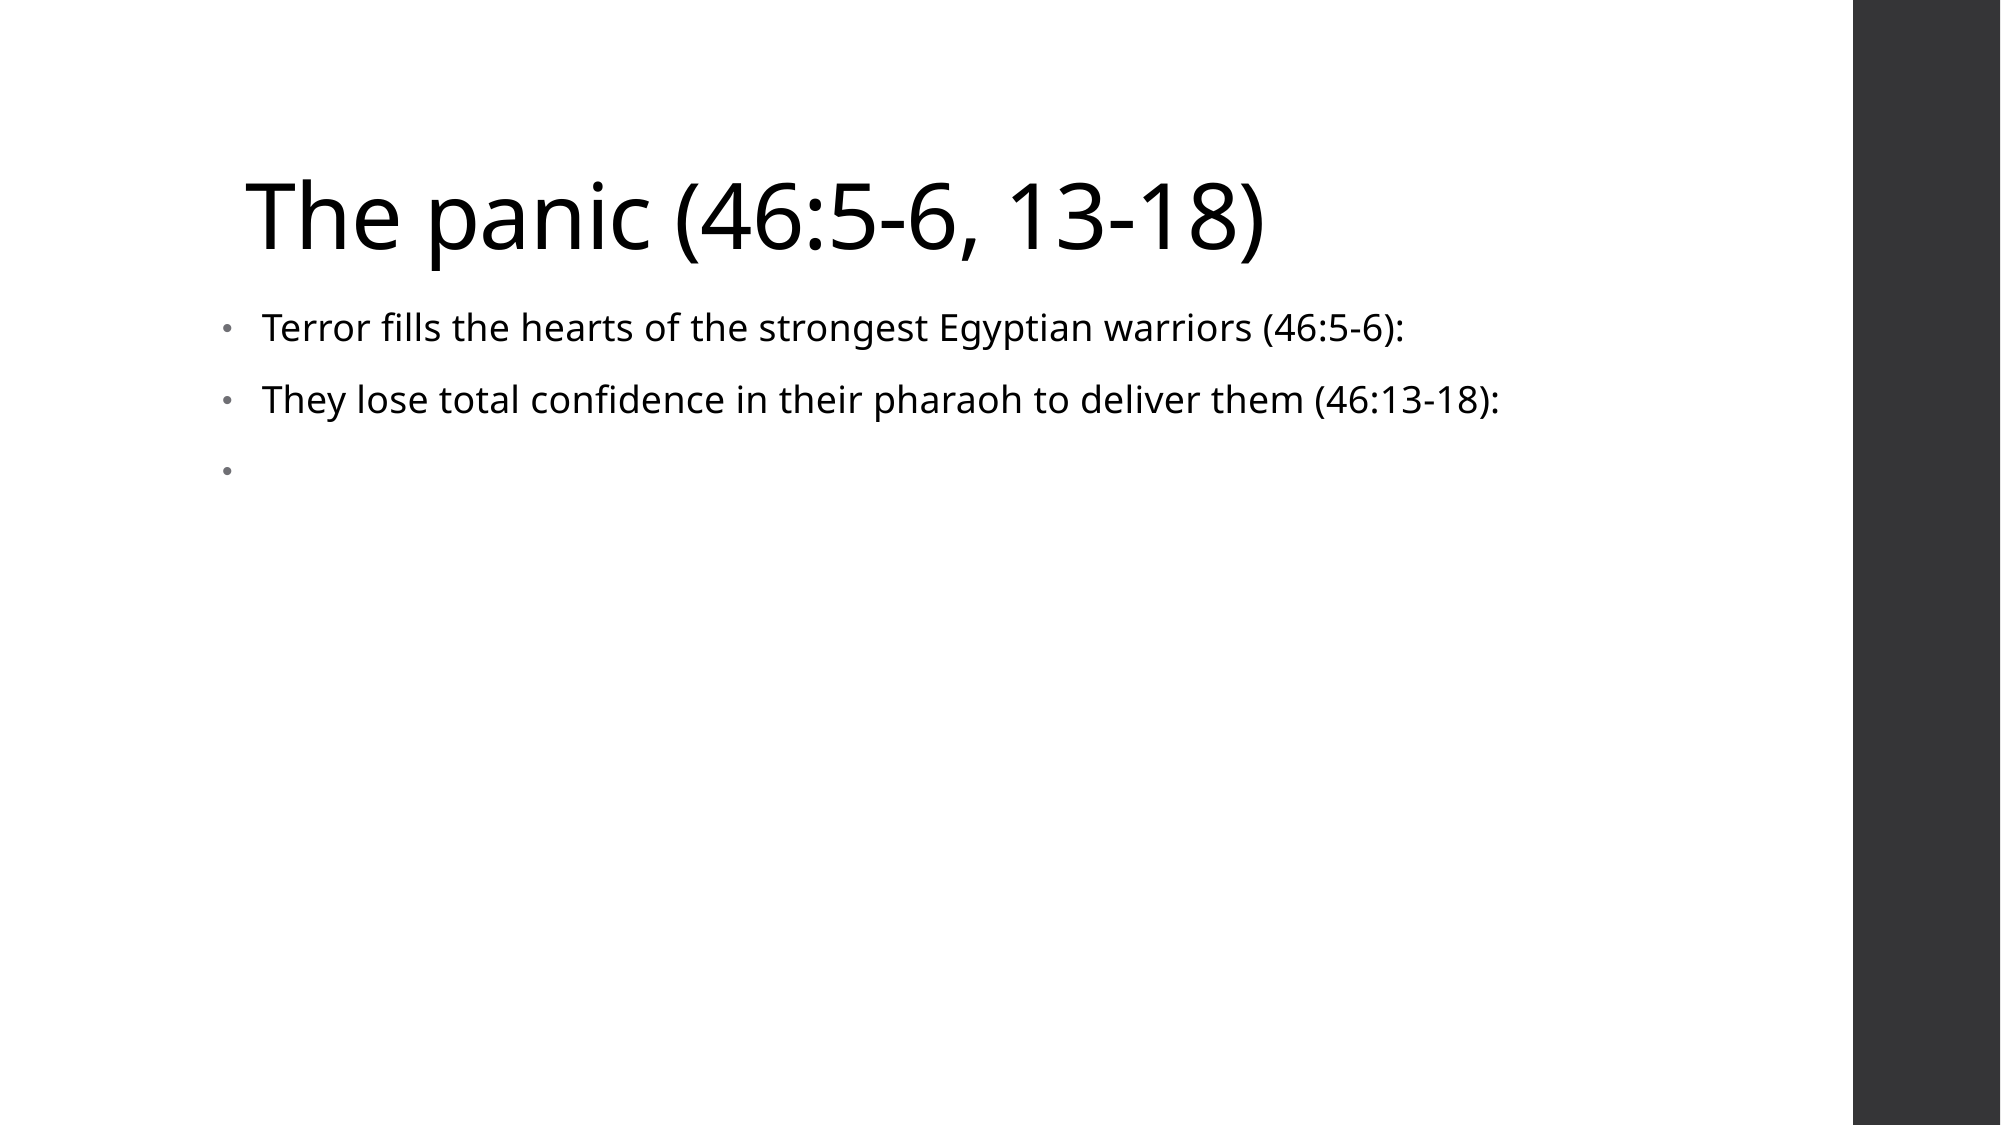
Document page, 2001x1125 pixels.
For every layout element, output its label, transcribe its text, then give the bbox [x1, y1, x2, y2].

title The panic (46:5-6, 13-18) [206, 60, 1797, 278]
list Terror fills the hearts of the strongest Egyptian warriors (46:5-6): They lose total confidence in their pharaoh to deliver them (46:13-18): [206, 299, 1617, 1014]
